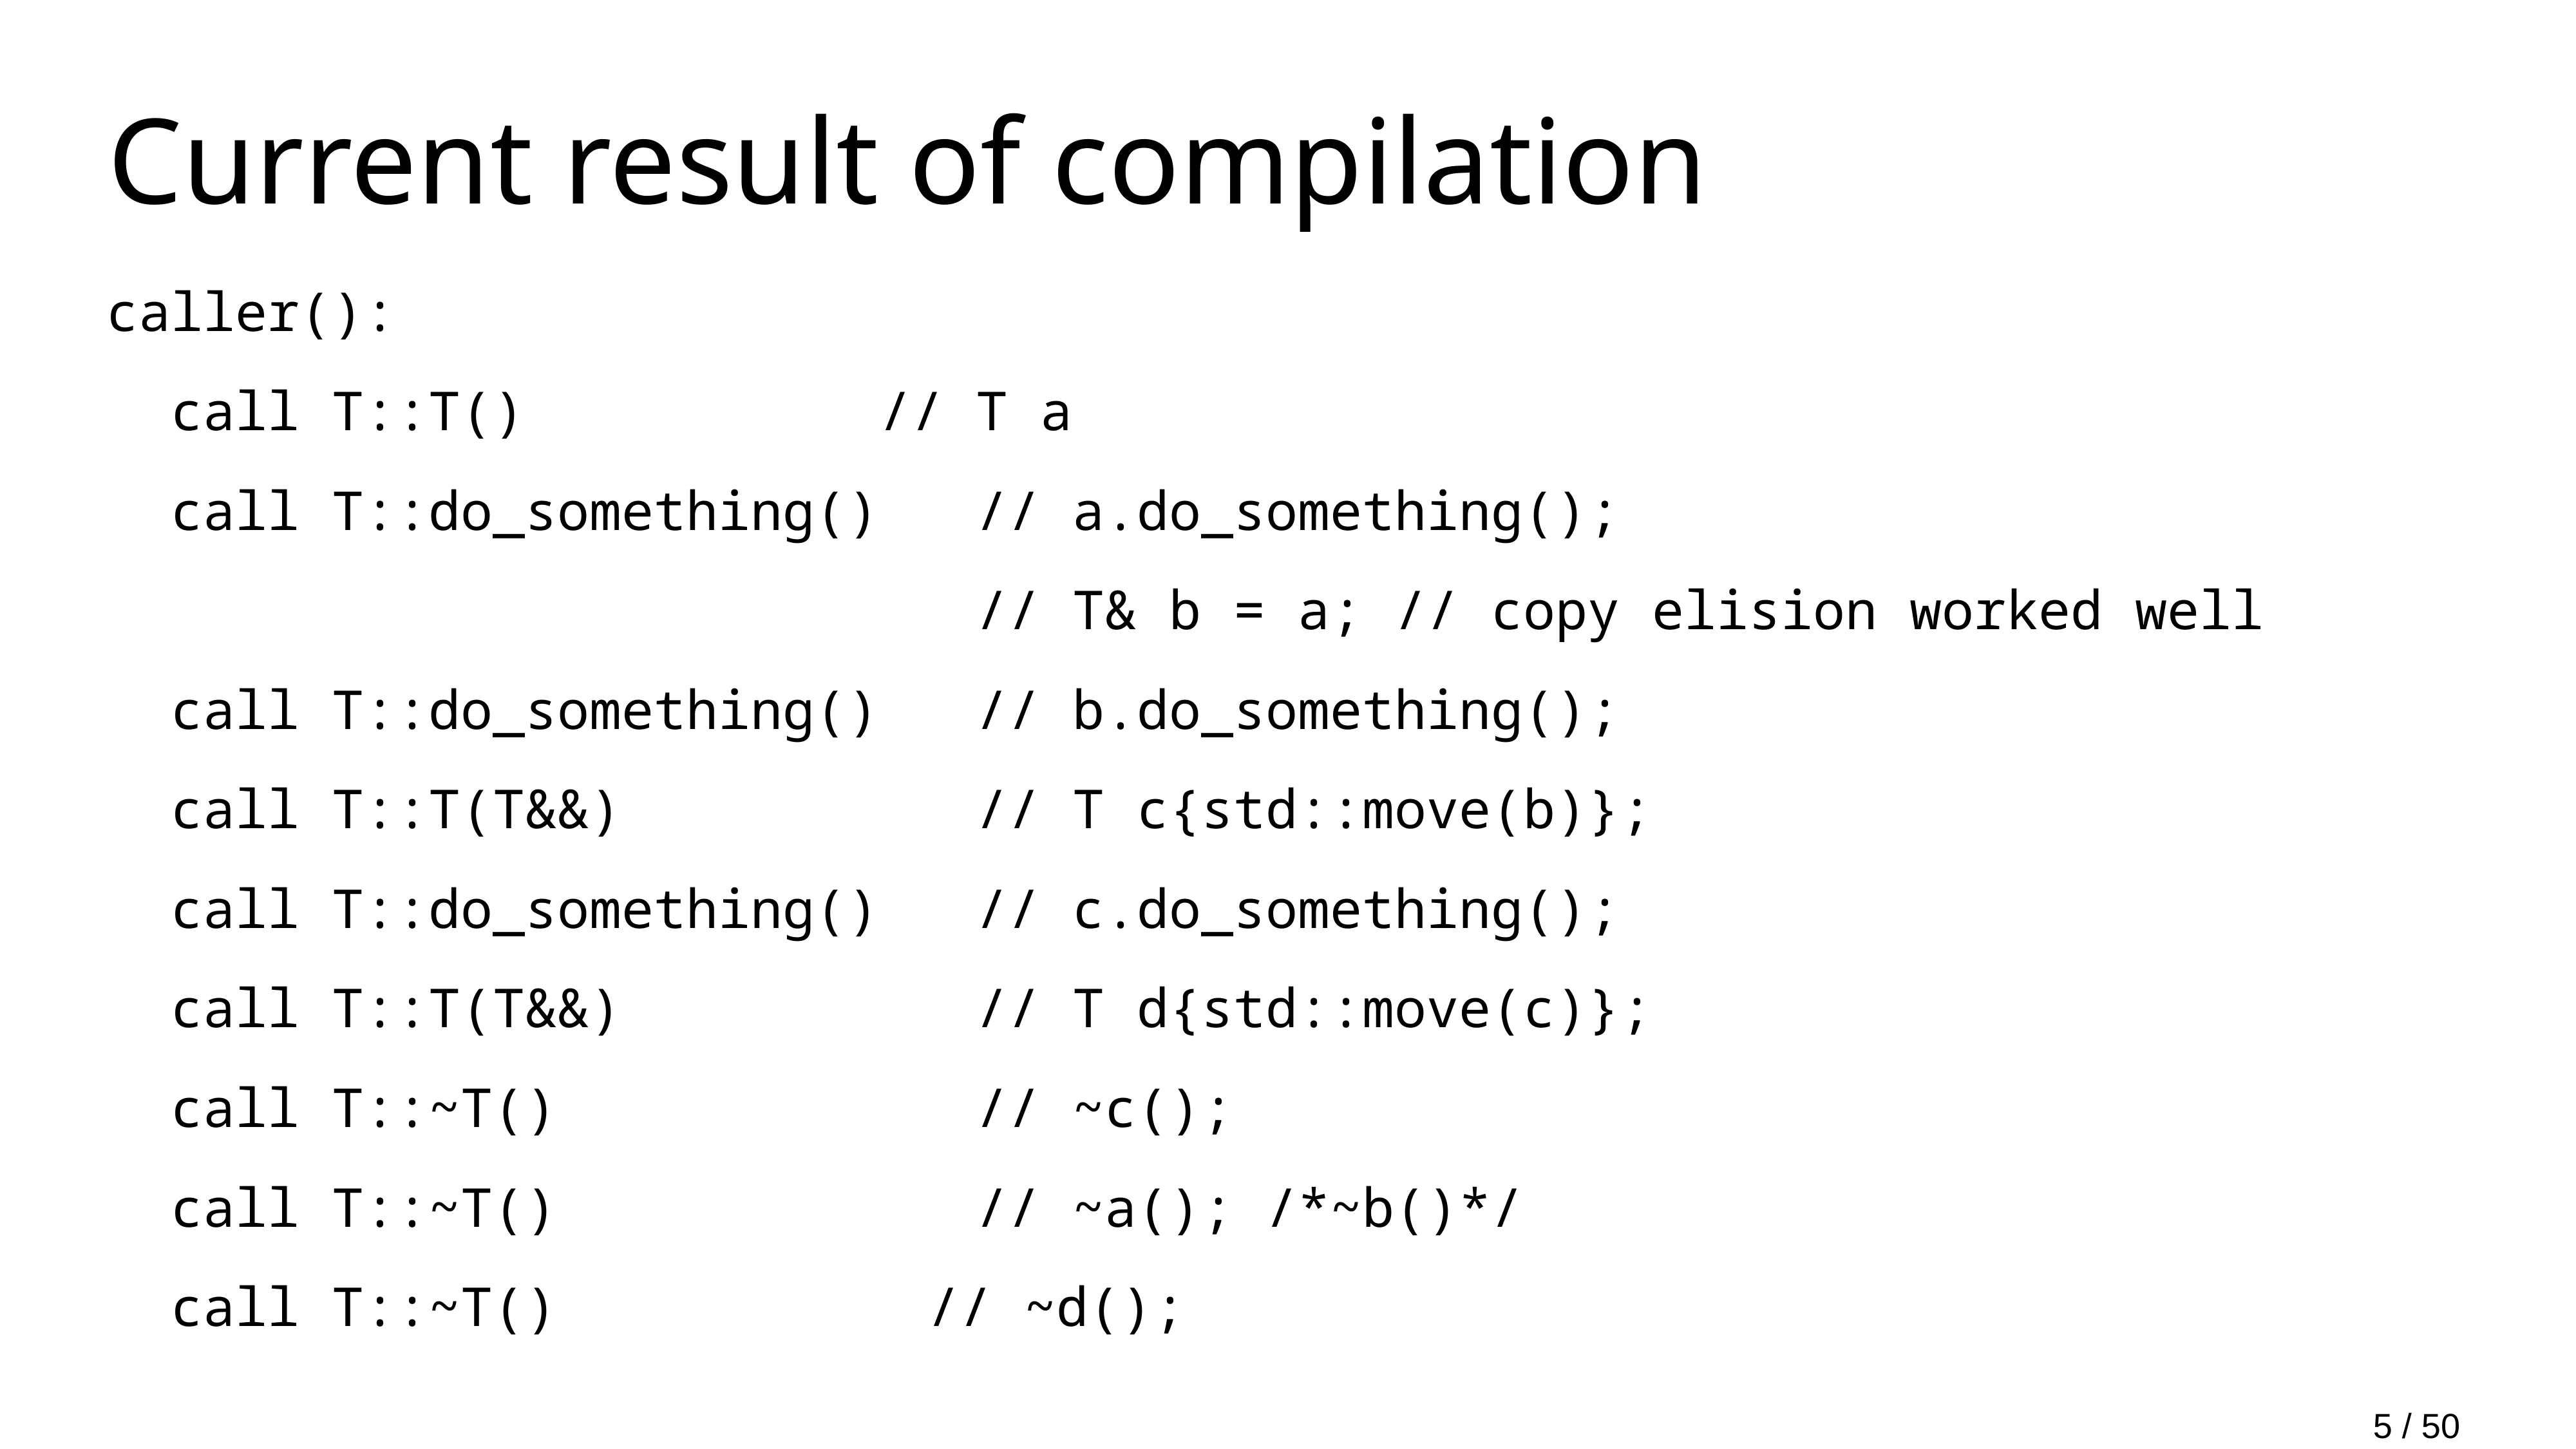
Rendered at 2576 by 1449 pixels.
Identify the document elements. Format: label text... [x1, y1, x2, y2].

text_box <number> / 50 [2363, 1402, 2576, 1449]
title Current result of compilation [108, 80, 2468, 211]
list caller(): call T::T() // T a call T::do_something() // a.do_something(); // T& b = a; // copy elision worked well call T::do_something() // b.do_something(); call T::T(T&&) // T c{std::move(b)}; call T::do_something() // c.do_something(); call T::T(T&&) // T d{std::move(c)}; call T::~T() // ~c(); call T::~T() // ~a(); /*~b()*/ call T::~T() // ~d(); [0, 211, 2576, 1366]
